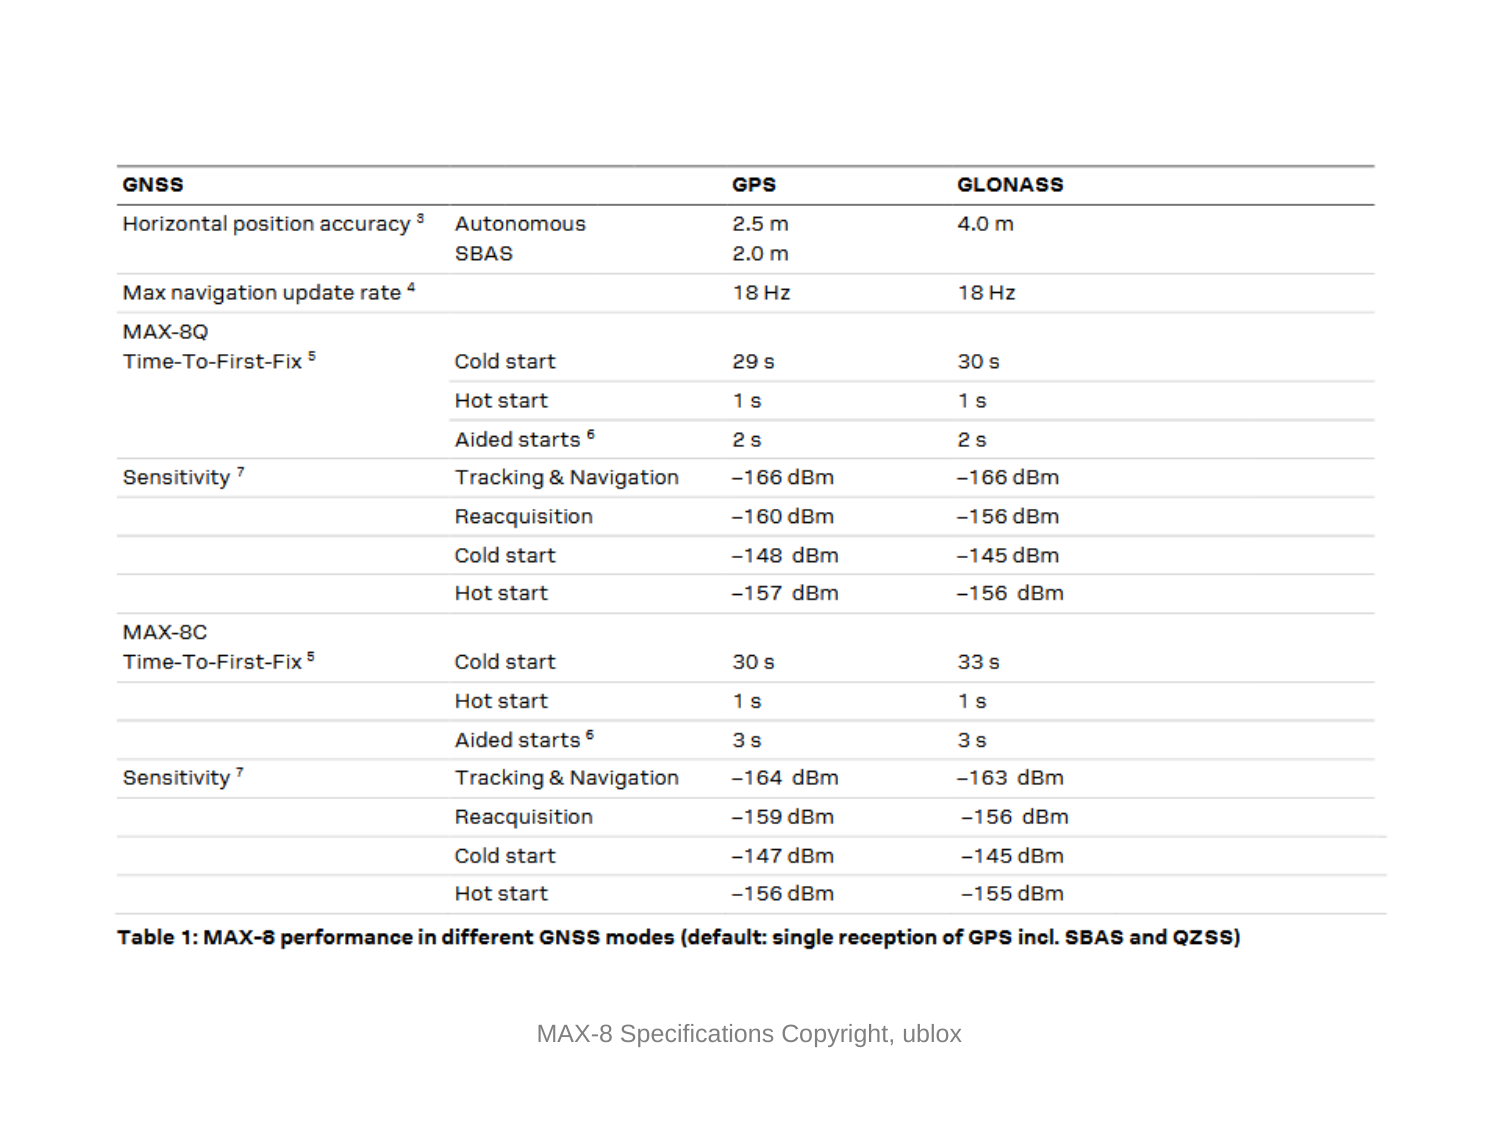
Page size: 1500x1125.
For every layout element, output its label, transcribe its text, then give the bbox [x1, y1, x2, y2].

picture [111, 159, 1393, 968]
text_box MAX-8 Specifications Copyright, ublox [0, 1012, 1500, 1056]
